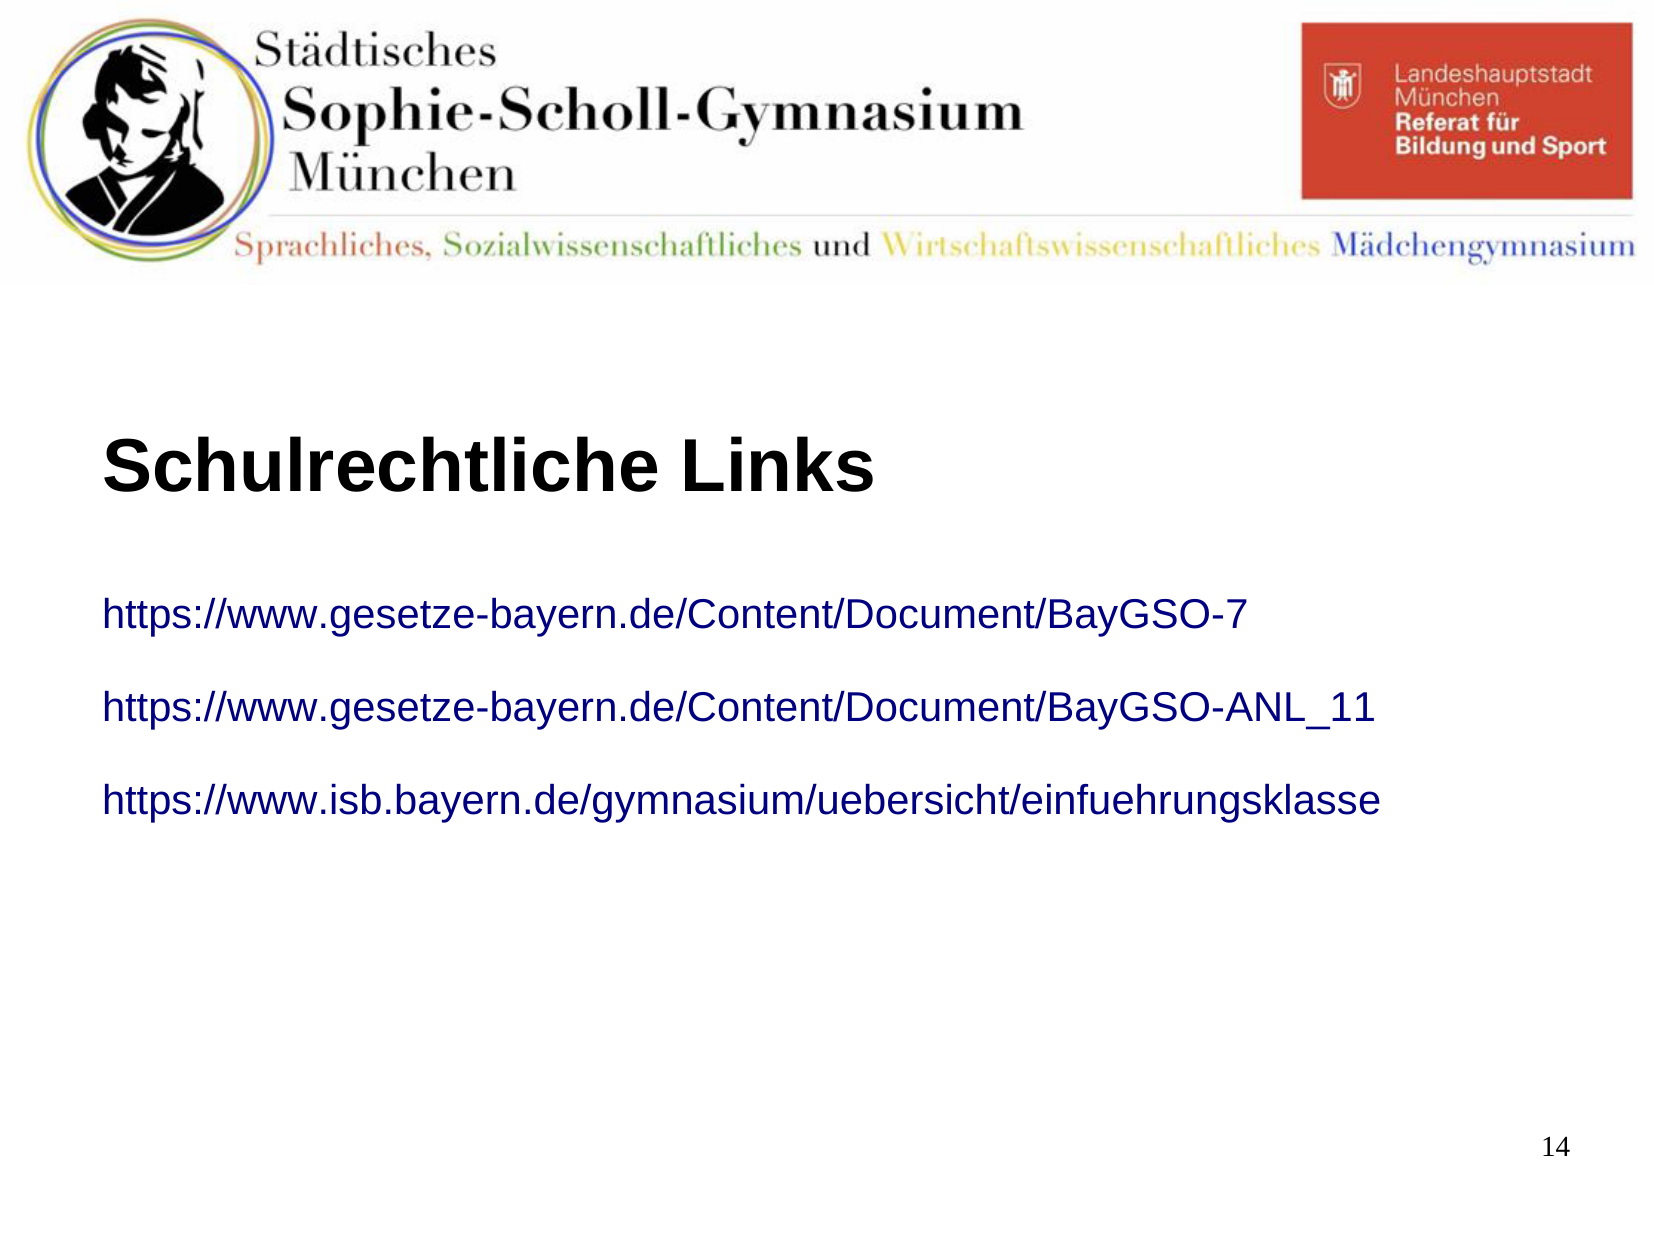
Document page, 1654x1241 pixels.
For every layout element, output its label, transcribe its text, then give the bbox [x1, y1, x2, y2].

text_box Schulrechtliche Links https://www.gesetze-bayern.de/Content/Document/BayGSO-7 https://www.gesetze-bayern.de/Content/Document/BayGSO-ANL_11 https://www.isb.bayern.de/gymnasium/uebersicht/einfuehrungsklasse [87, 416, 1611, 1101]
picture [0, 0, 1654, 285]
